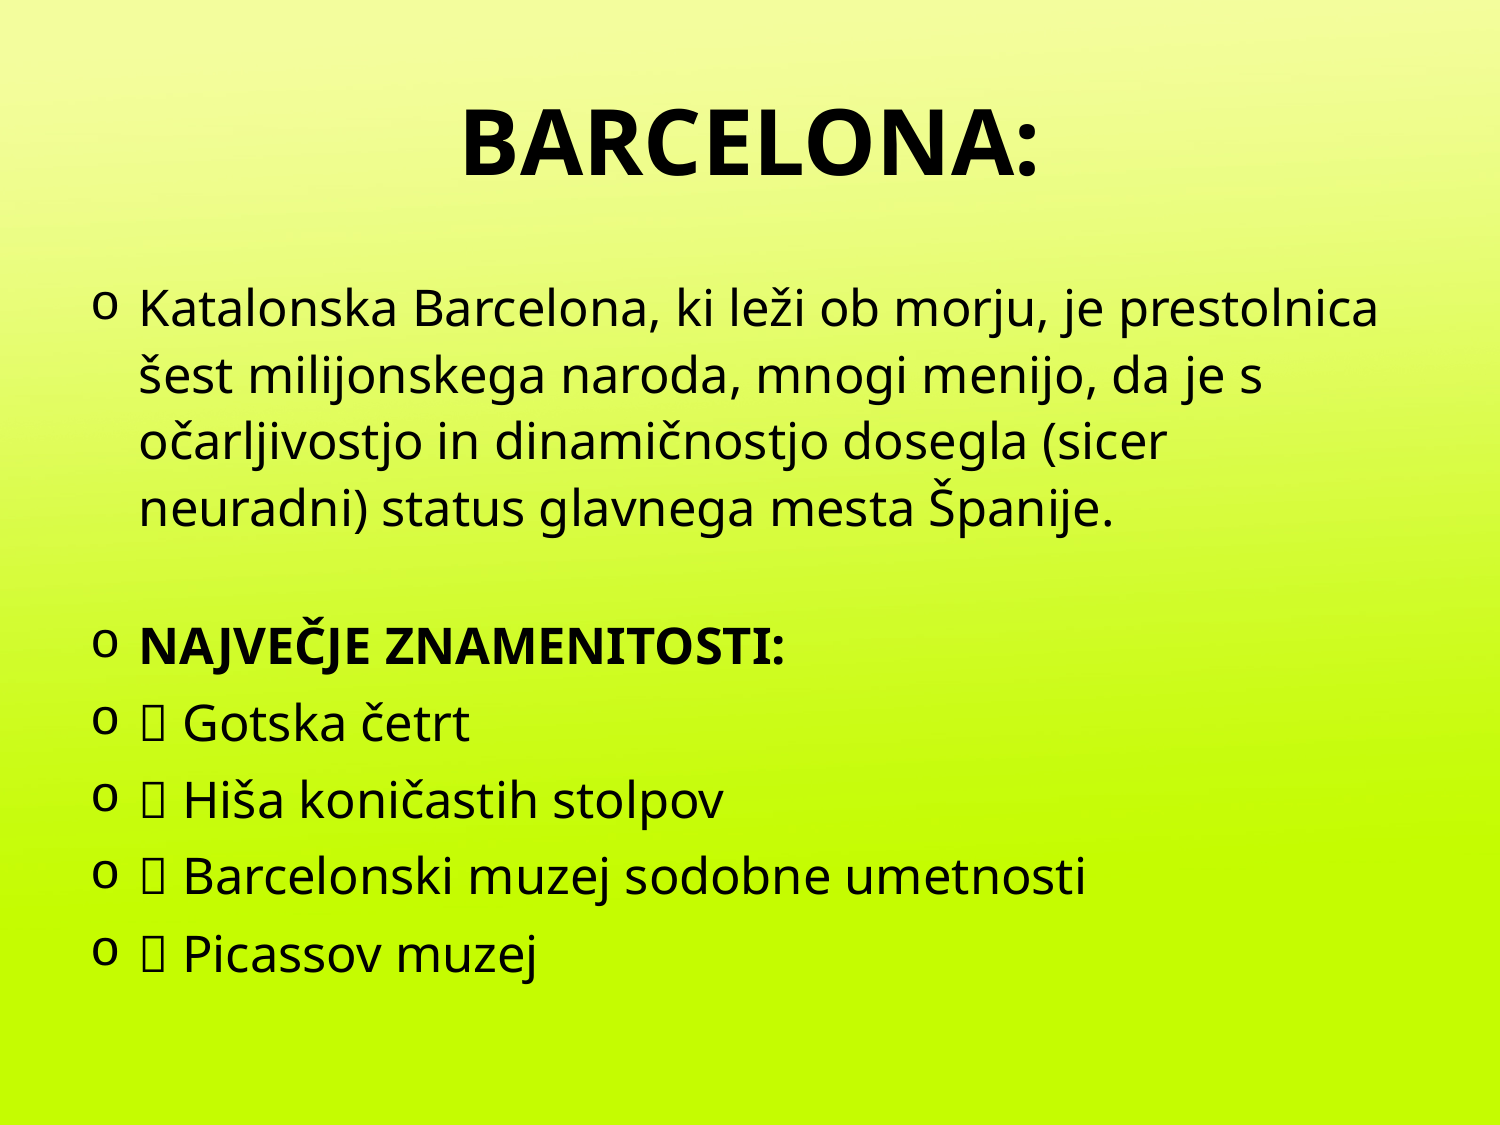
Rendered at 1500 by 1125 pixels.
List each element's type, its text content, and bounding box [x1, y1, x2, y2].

title BARCELONA: [75, 45, 1425, 233]
picture [0, 0, 1500, 1125]
list Katalonska Barcelona, ki leži ob morju, je prestolnica šest milijonskega naroda, mnogi menijo, da je s očarljivostjo in dinamičnostjo dosegla (sicer neuradni) status glavnega mesta Španije. NAJVEČJE ZNAMENITOSTI:  Gotska četrt  Hiša koničastih stolpov  Barcelonski muzej sodobne umetnosti  Picassov muzej [75, 262, 1425, 1005]
